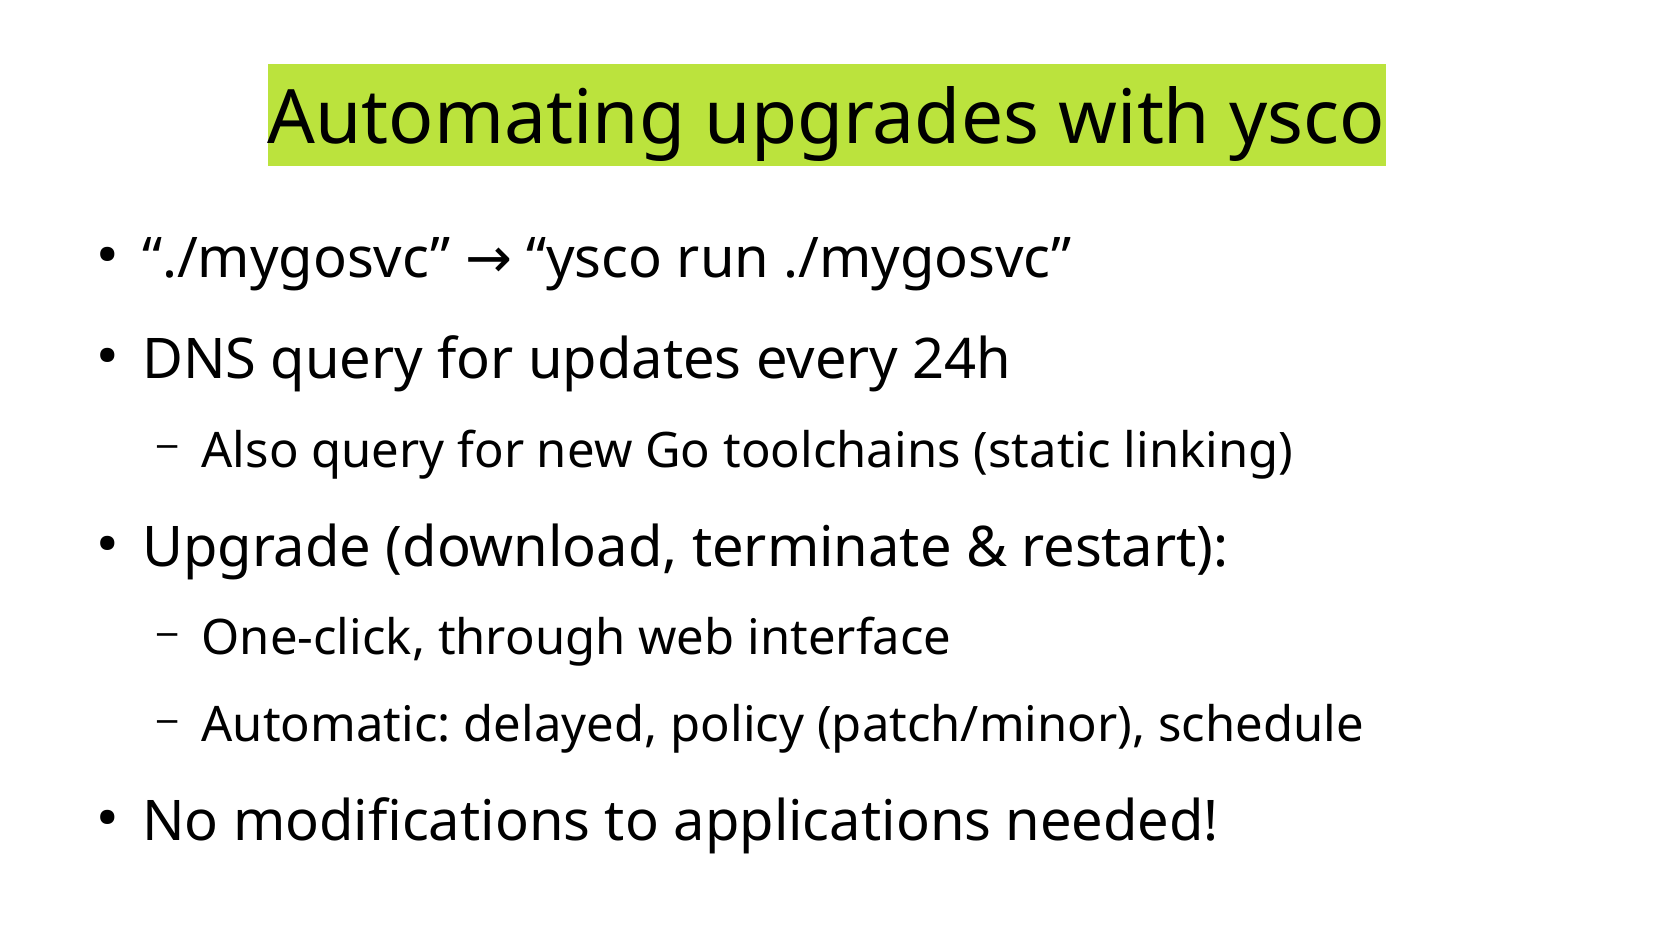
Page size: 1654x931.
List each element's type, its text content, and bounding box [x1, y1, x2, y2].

title Automating upgrades with ysco [82, 37, 1571, 193]
list “./mygosvc” → “ysco run ./mygosvc” DNS query for updates every 24h Also query for new Go toolchains (static linking) Upgrade (download, terminate & restart): One-click, through web interface Automatic: delayed, policy (patch/minor), schedule No modifications to applications needed! [82, 217, 1571, 863]
